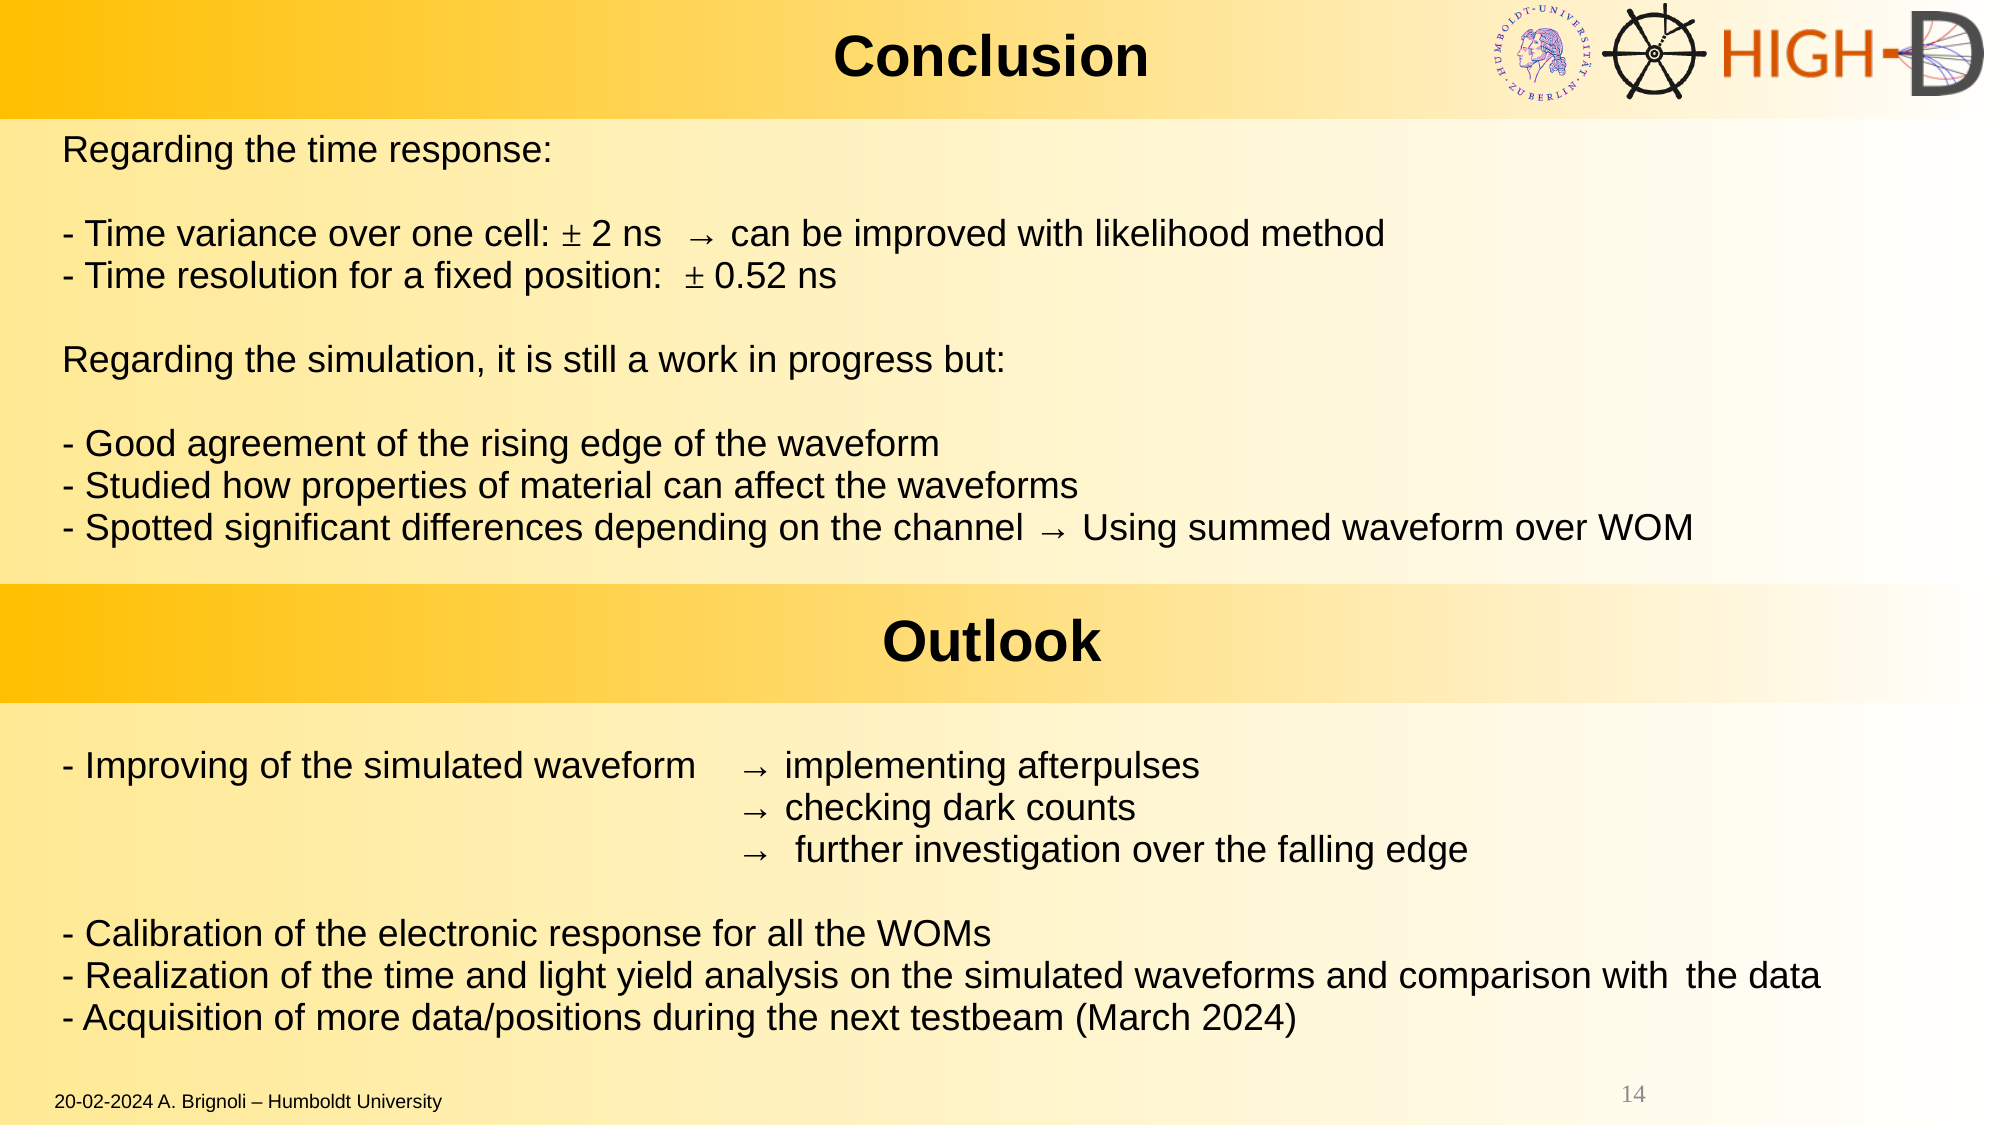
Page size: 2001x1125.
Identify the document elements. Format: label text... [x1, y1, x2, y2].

text_box Conclusion [0, 0, 2001, 119]
text_box 20-02-2024 A. Brignoli – Humboldt University [0, 1084, 502, 1121]
picture [1724, 11, 1984, 96]
text_box Outlook [0, 584, 2001, 703]
text_box <number> [1410, 1089, 1856, 1121]
text_box - Improving of the simulated waveform → implementing afterpulses → checking dark counts → further investigation over the falling edge - Calibration of the electronic response for all the WOMs - Realization of the time and light yield analysis on the simulated waveforms and comparison with the data - Acquisition of more data/positions during the next testbeam (March 2024) [47, 695, 1902, 1089]
picture [1490, 1, 1594, 105]
picture [1601, 1, 1708, 105]
text_box Regarding the time response: - Time variance over one cell: ± 2 ns → can be improved with likelihood method - Time resolution for a fixed position: ± 0.52 ns Regarding the simulation, it is still a work in progress but: - Good agreement of the rising edge of the waveform - Studied how properties of material can affect the waveforms - Spotted significant differences depending on the channel → Using summed waveform over WOM [47, 119, 1949, 584]
